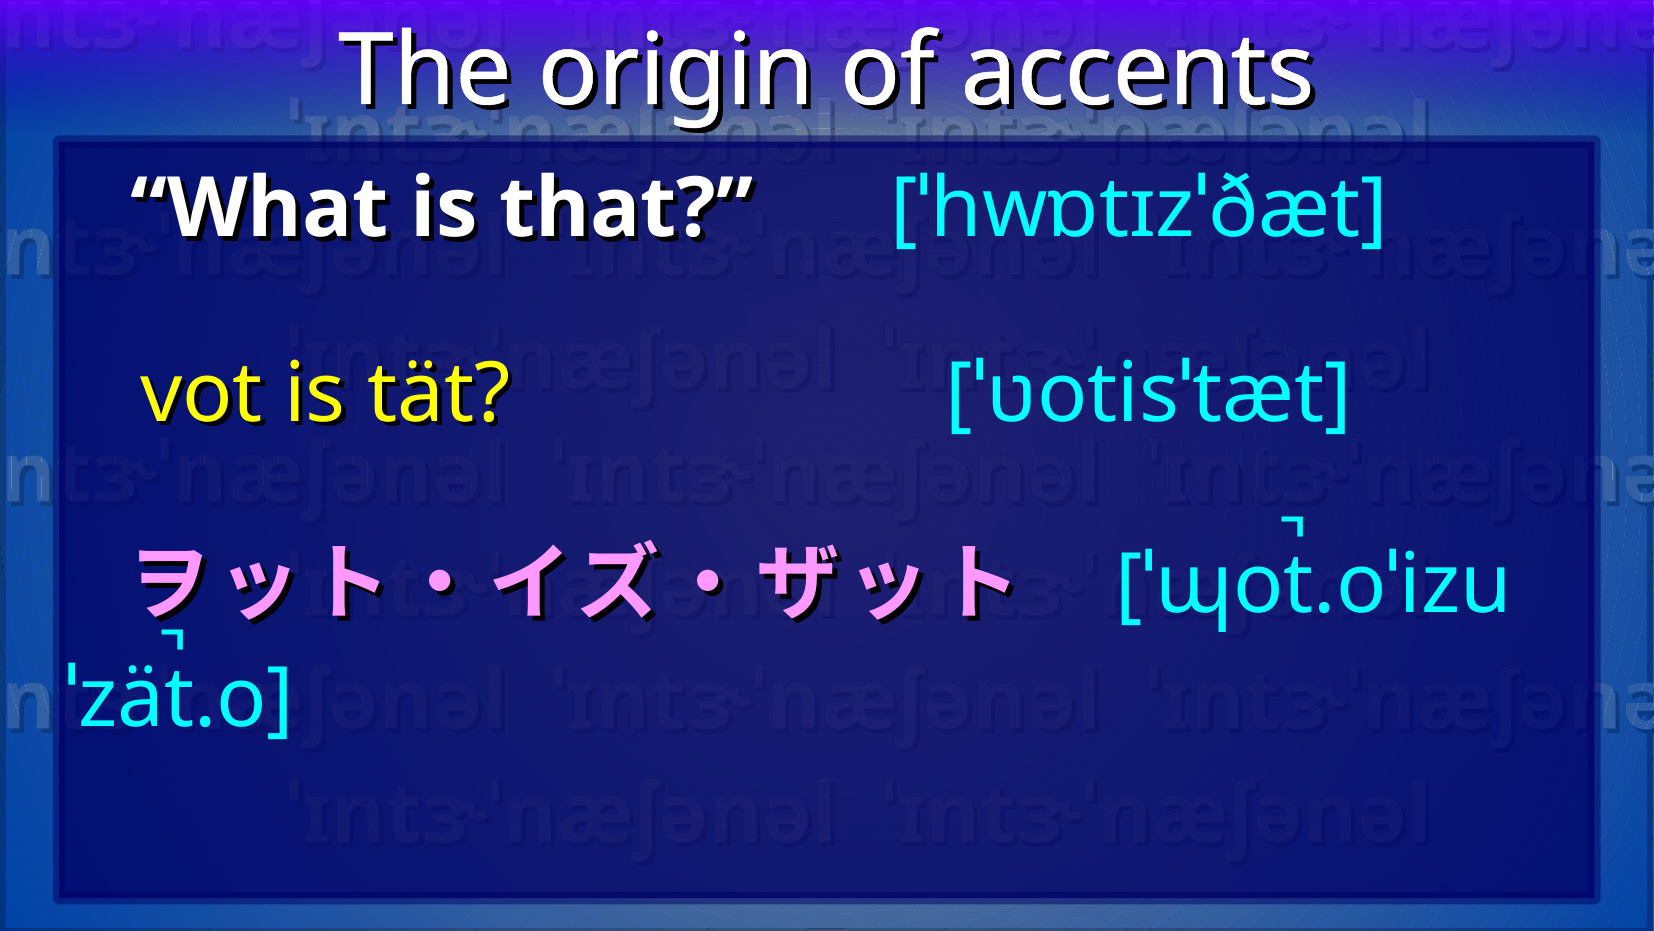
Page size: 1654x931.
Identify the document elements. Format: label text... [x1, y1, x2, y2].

text_box [0, 130, 1654, 931]
title The origin of accents [0, 0, 1654, 130]
text_box “What is that?” [ˈhwɒtɪzˈðæt] vot is tät? [ˈʋotisˈtæt] ヲット・イズ・ザット [ˈɰot̚.oˈizuˈzät̚.o] [59, 141, 1595, 899]
